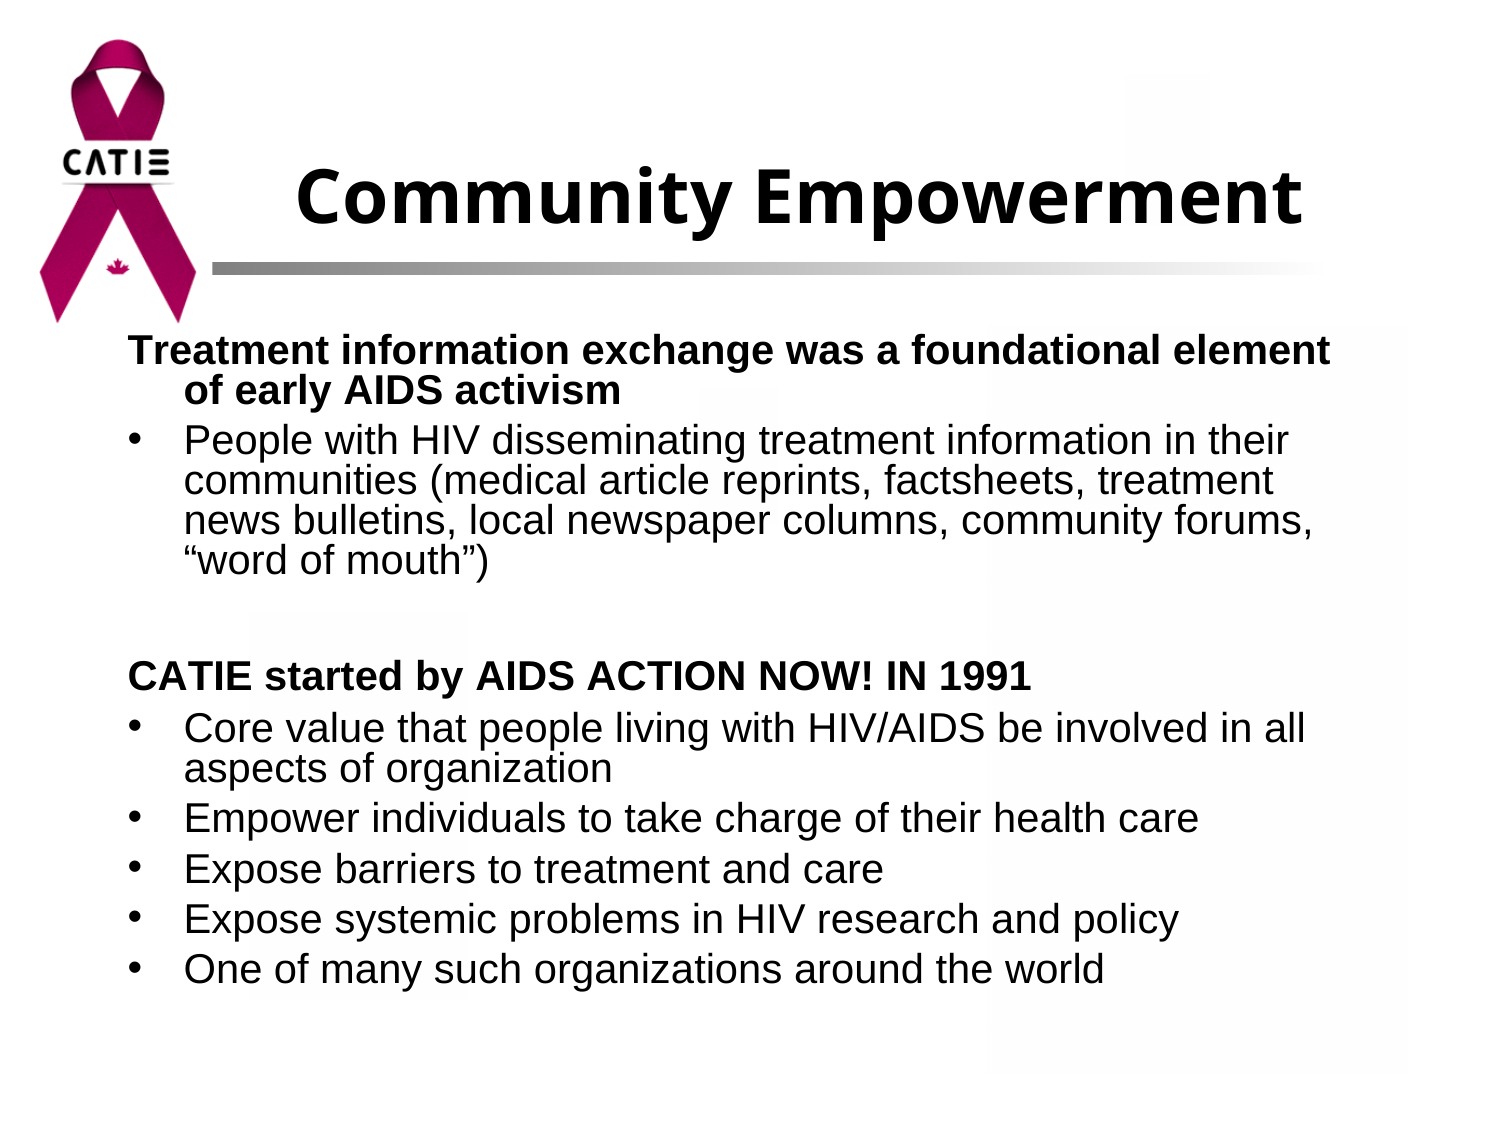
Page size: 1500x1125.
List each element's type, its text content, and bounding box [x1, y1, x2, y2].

picture [37, 37, 198, 325]
list Treatment information exchange was a foundational element of early AIDS activism People with HIV disseminating treatment information in their communities (medical article reprints, factsheets, treatment news bulletins, local newspaper columns, community forums, “word of mouth”) CATIE started by AIDS ACTION NOW! IN 1991 Core value that people living with HIV/AIDS be involved in all aspects of organization Empower individuals to take charge of their health care Expose barriers to treatment and care Expose systemic problems in HIV research and policy One of many such organizations around the world [112, 324, 1388, 1125]
title Community Empowerment [212, 99, 1388, 288]
